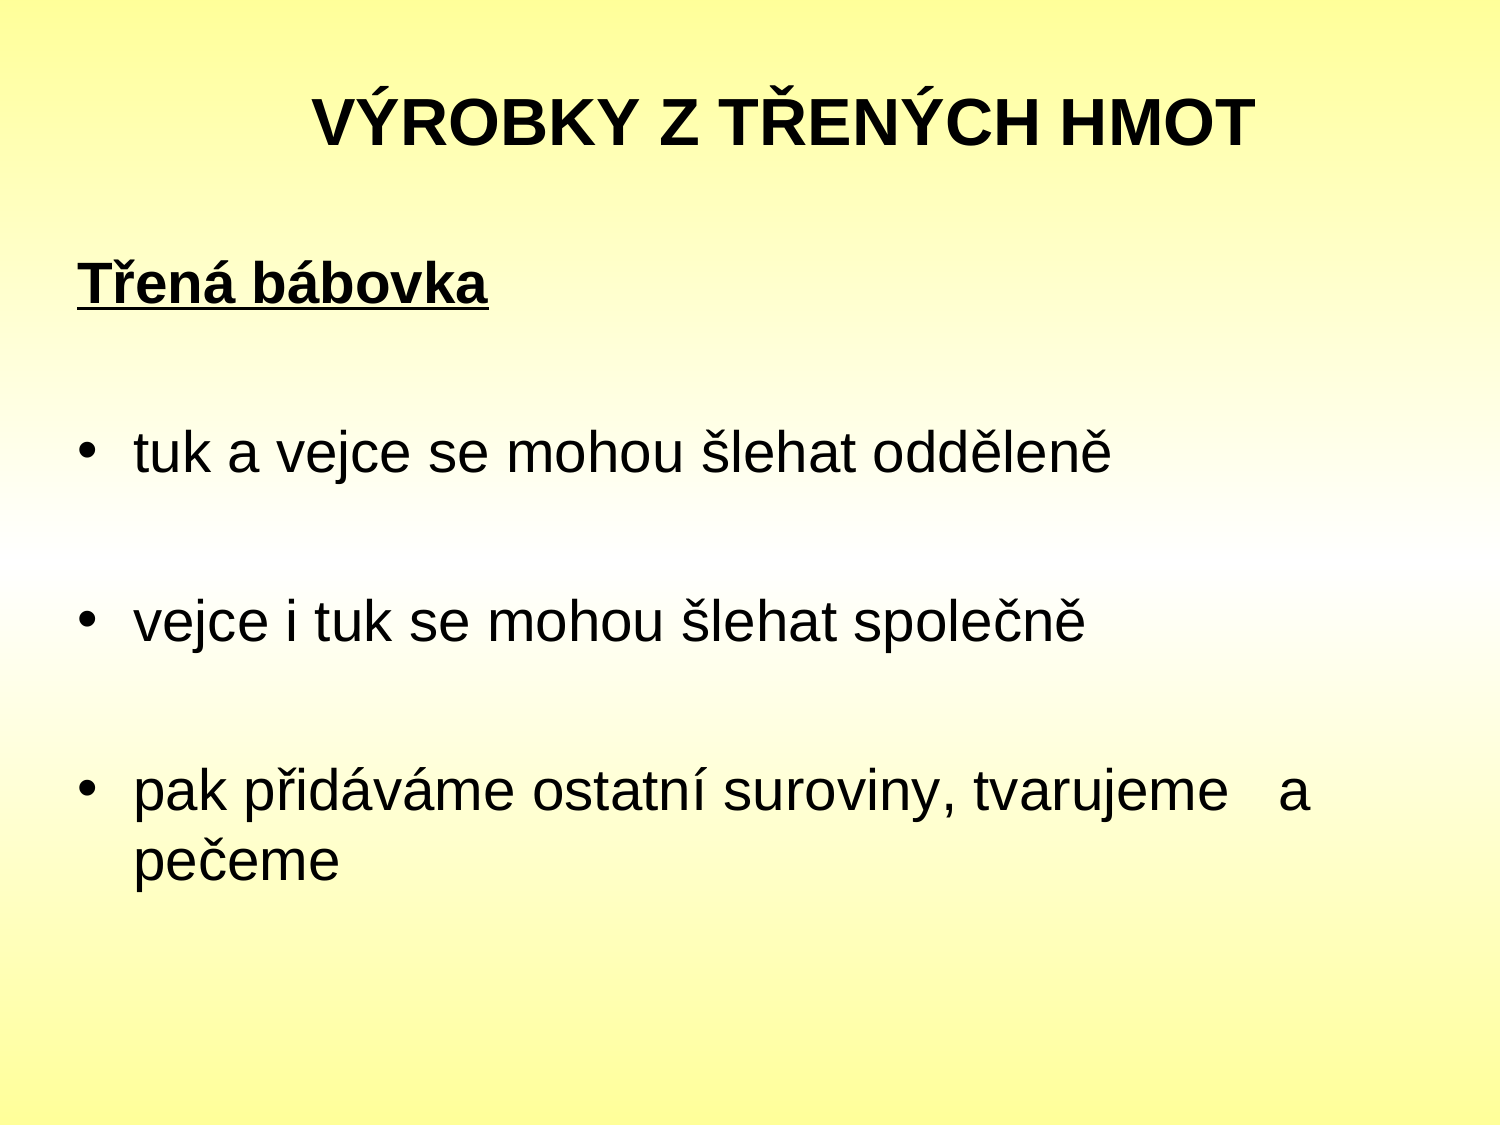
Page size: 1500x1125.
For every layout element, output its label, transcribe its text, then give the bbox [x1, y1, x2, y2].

list Třená bábovka tuk a vejce se mohou šlehat odděleně vejce i tuk se mohou šlehat společně pak přidáváme ostatní suroviny, tvarujeme a pečeme [62, 237, 1400, 901]
title VÝROBKY Z TŘENÝCH HMOT [112, 0, 1438, 238]
